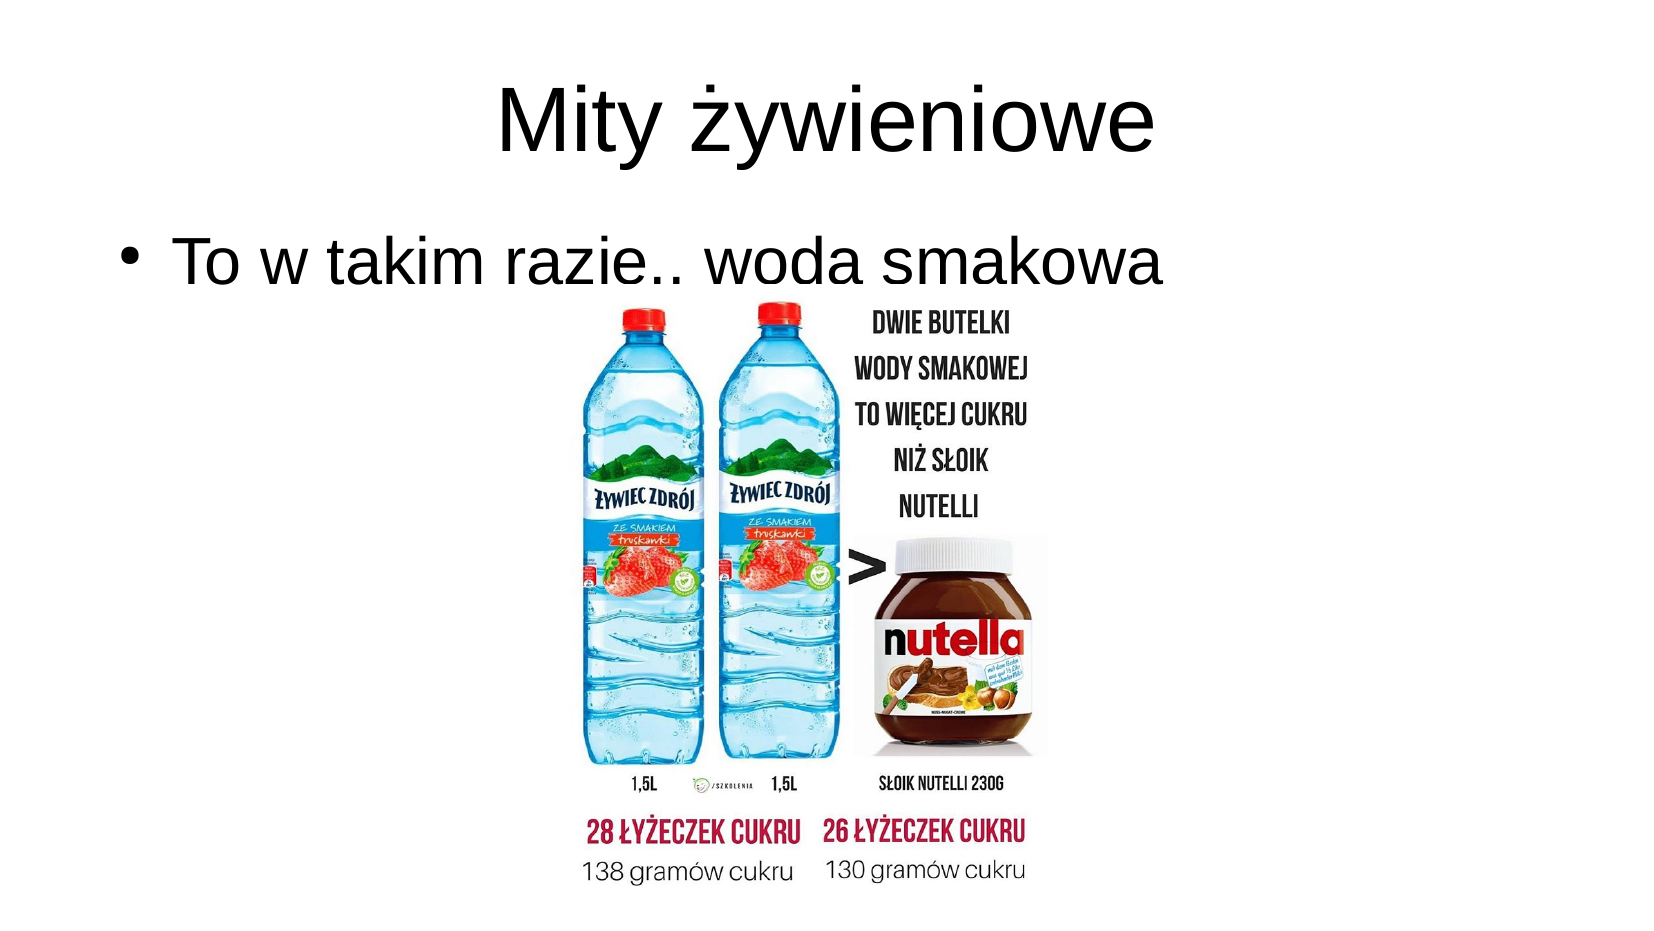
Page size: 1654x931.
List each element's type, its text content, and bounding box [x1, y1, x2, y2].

list To w takim razie.. woda smakowa [82, 217, 1571, 758]
title Mity żywieniowe [82, 37, 1571, 193]
picture [569, 284, 1052, 886]
